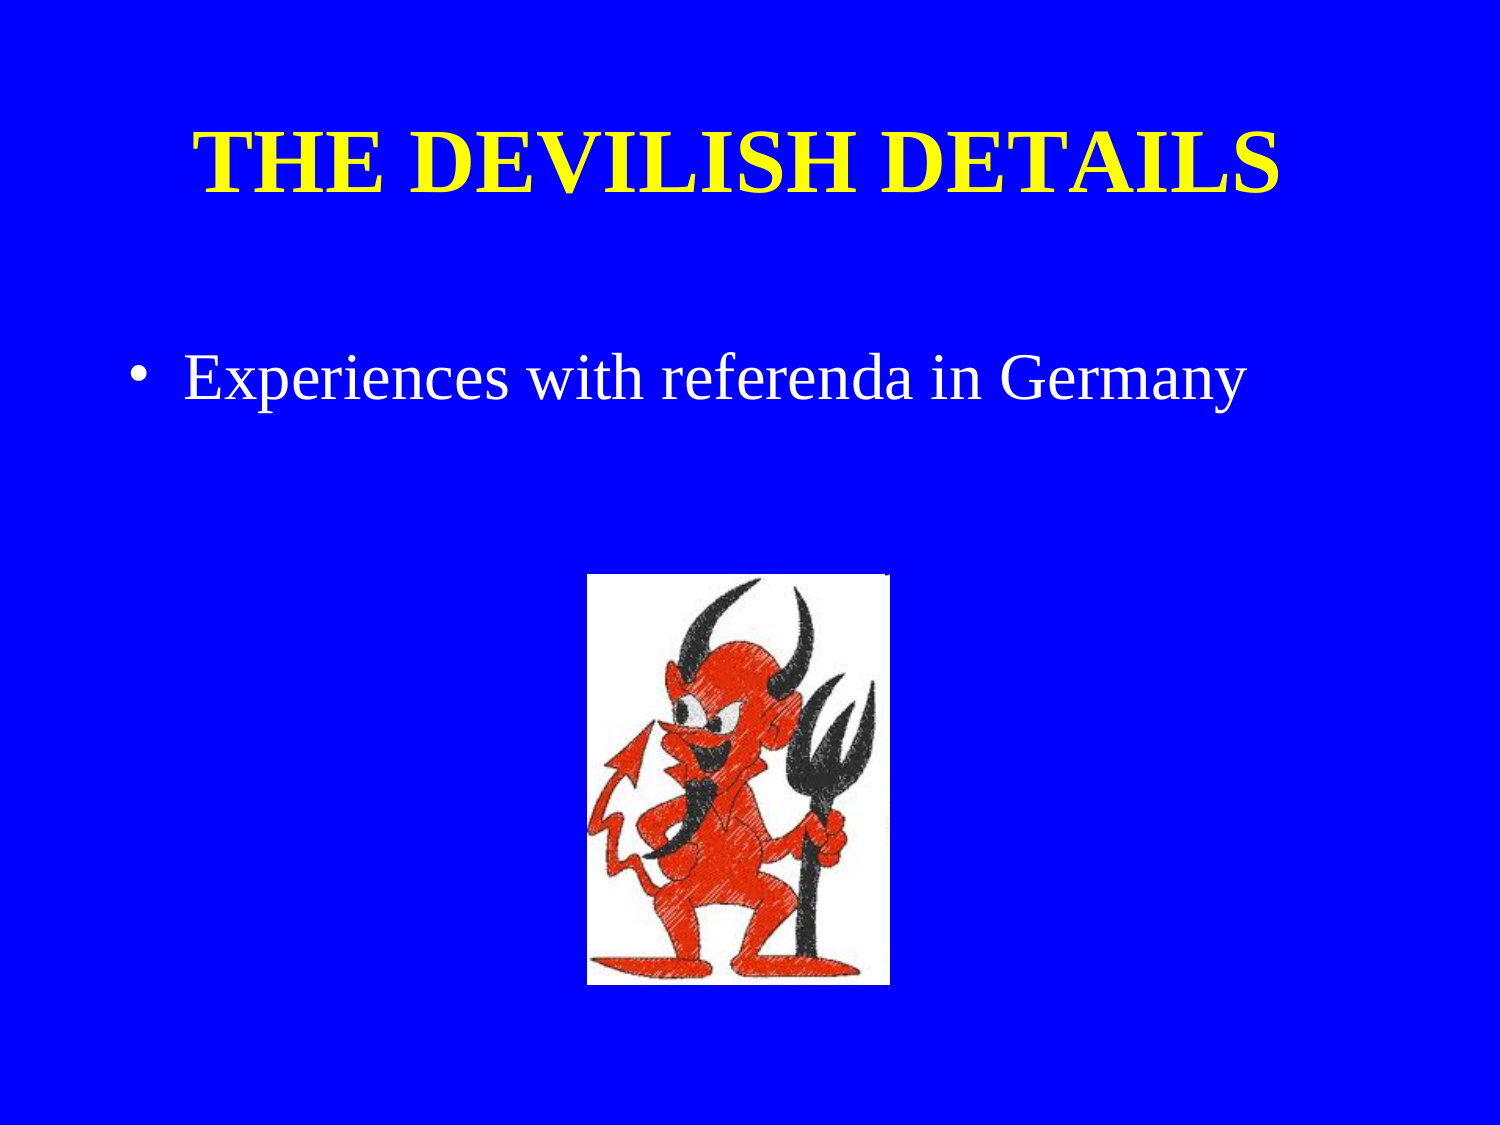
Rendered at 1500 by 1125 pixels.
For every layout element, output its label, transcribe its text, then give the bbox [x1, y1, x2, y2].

title THE DEVILISH DETAILS [112, 62, 1388, 250]
list Experiences with referenda in Germany [112, 324, 1388, 1000]
picture [587, 574, 890, 985]
